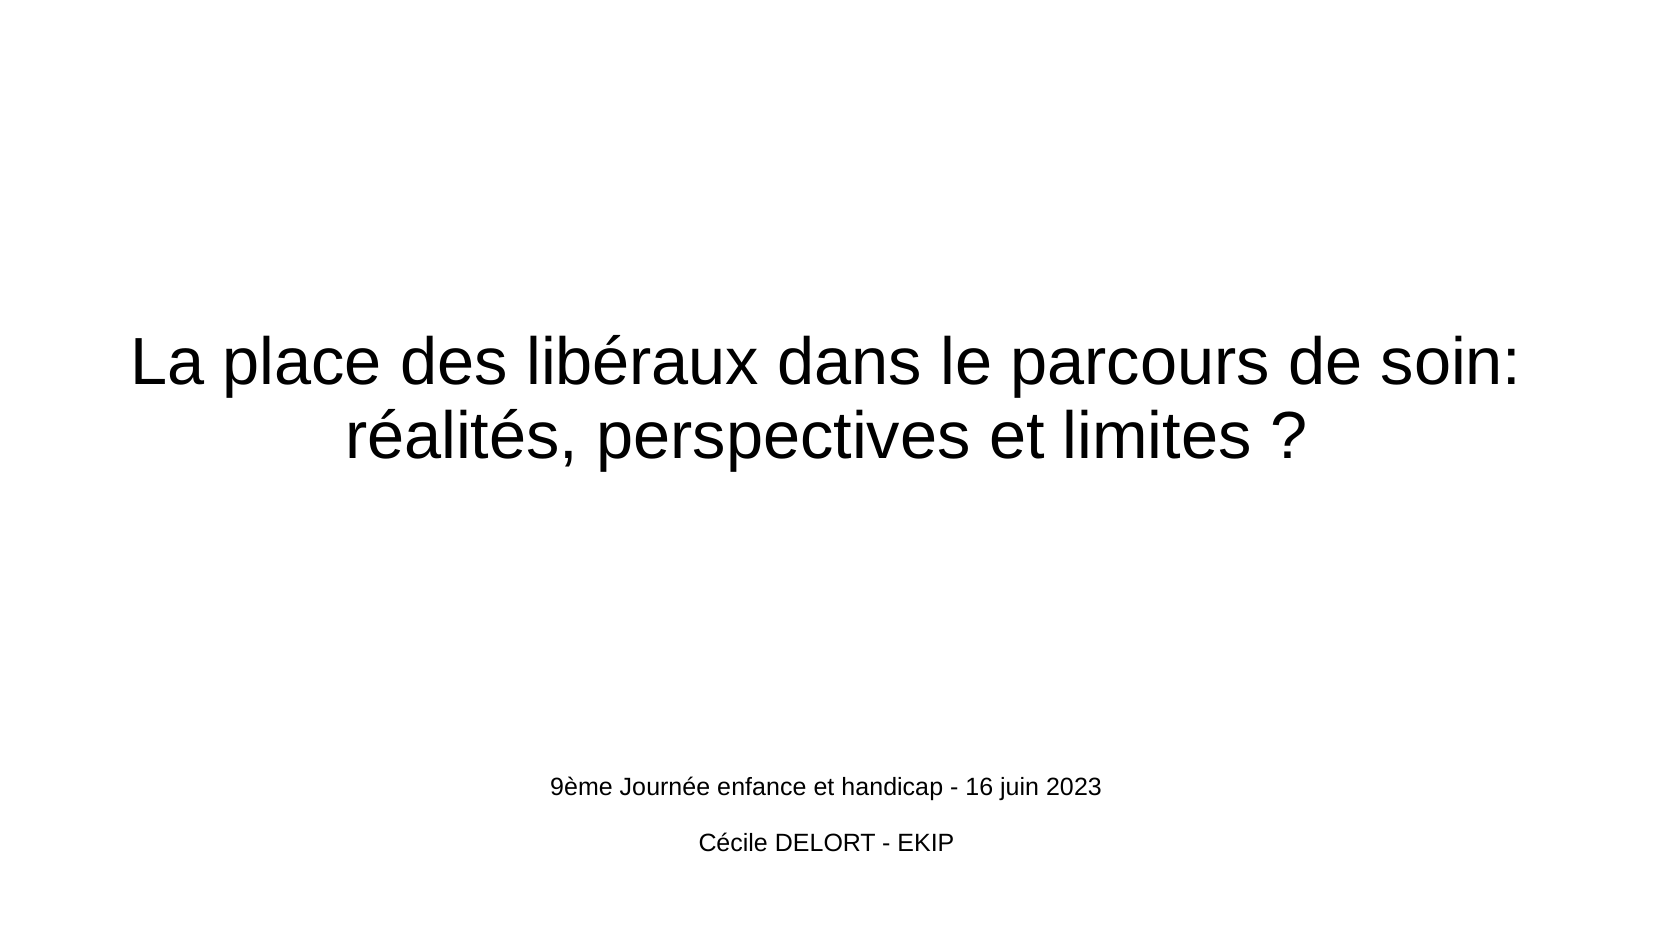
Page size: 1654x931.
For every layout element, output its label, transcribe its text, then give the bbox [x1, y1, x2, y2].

subtitle La place des libéraux dans le parcours de soin: réalités, perspectives et limites ? 9ème Journée enfance et handicap - 16 juin 2023 Cécile DELORT - EKIP [82, 37, 1571, 857]
